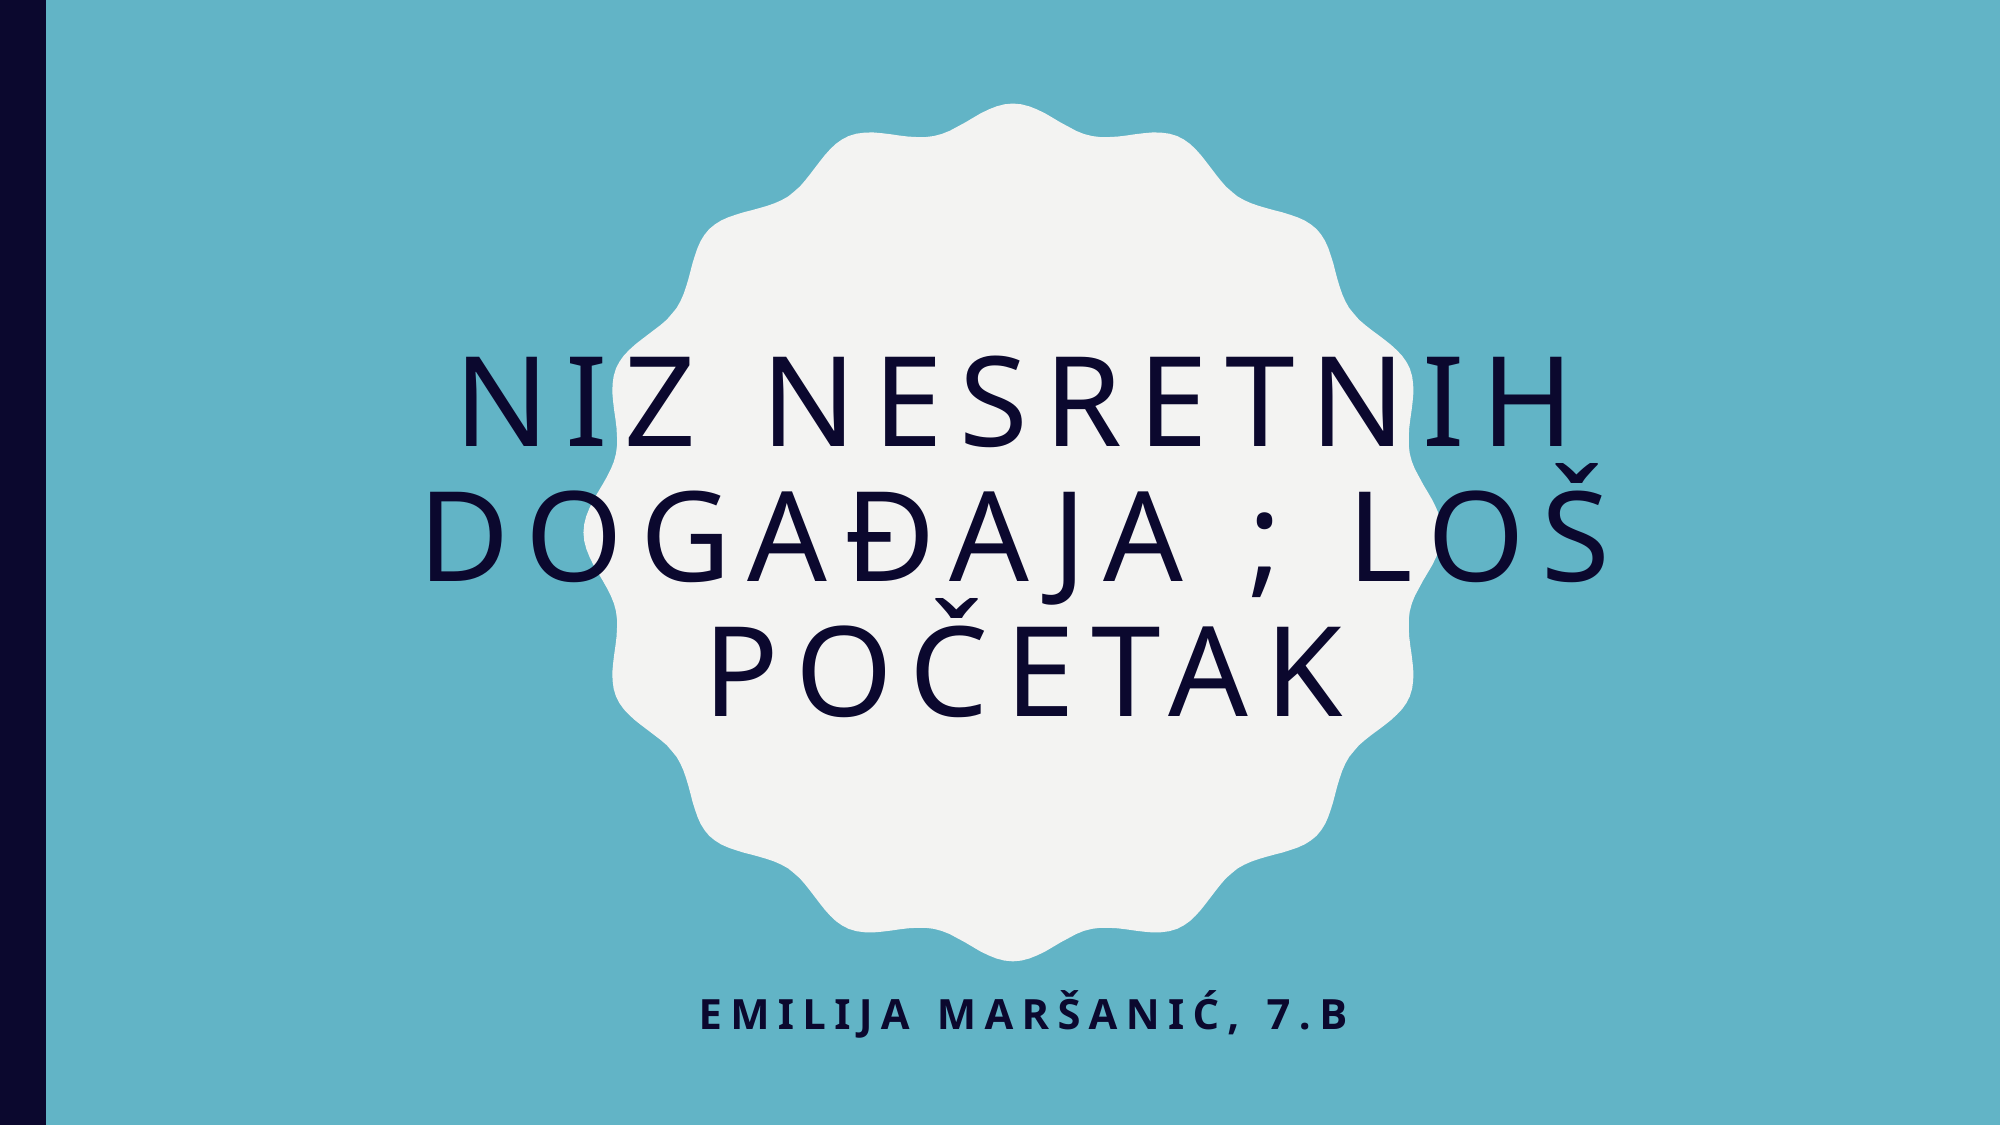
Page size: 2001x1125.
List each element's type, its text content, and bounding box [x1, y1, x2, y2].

title Niz nesretnih događaja ; Loš početak [176, 180, 1870, 902]
subtitle Emilija Maršanić, 7.b [363, 980, 1684, 1103]
